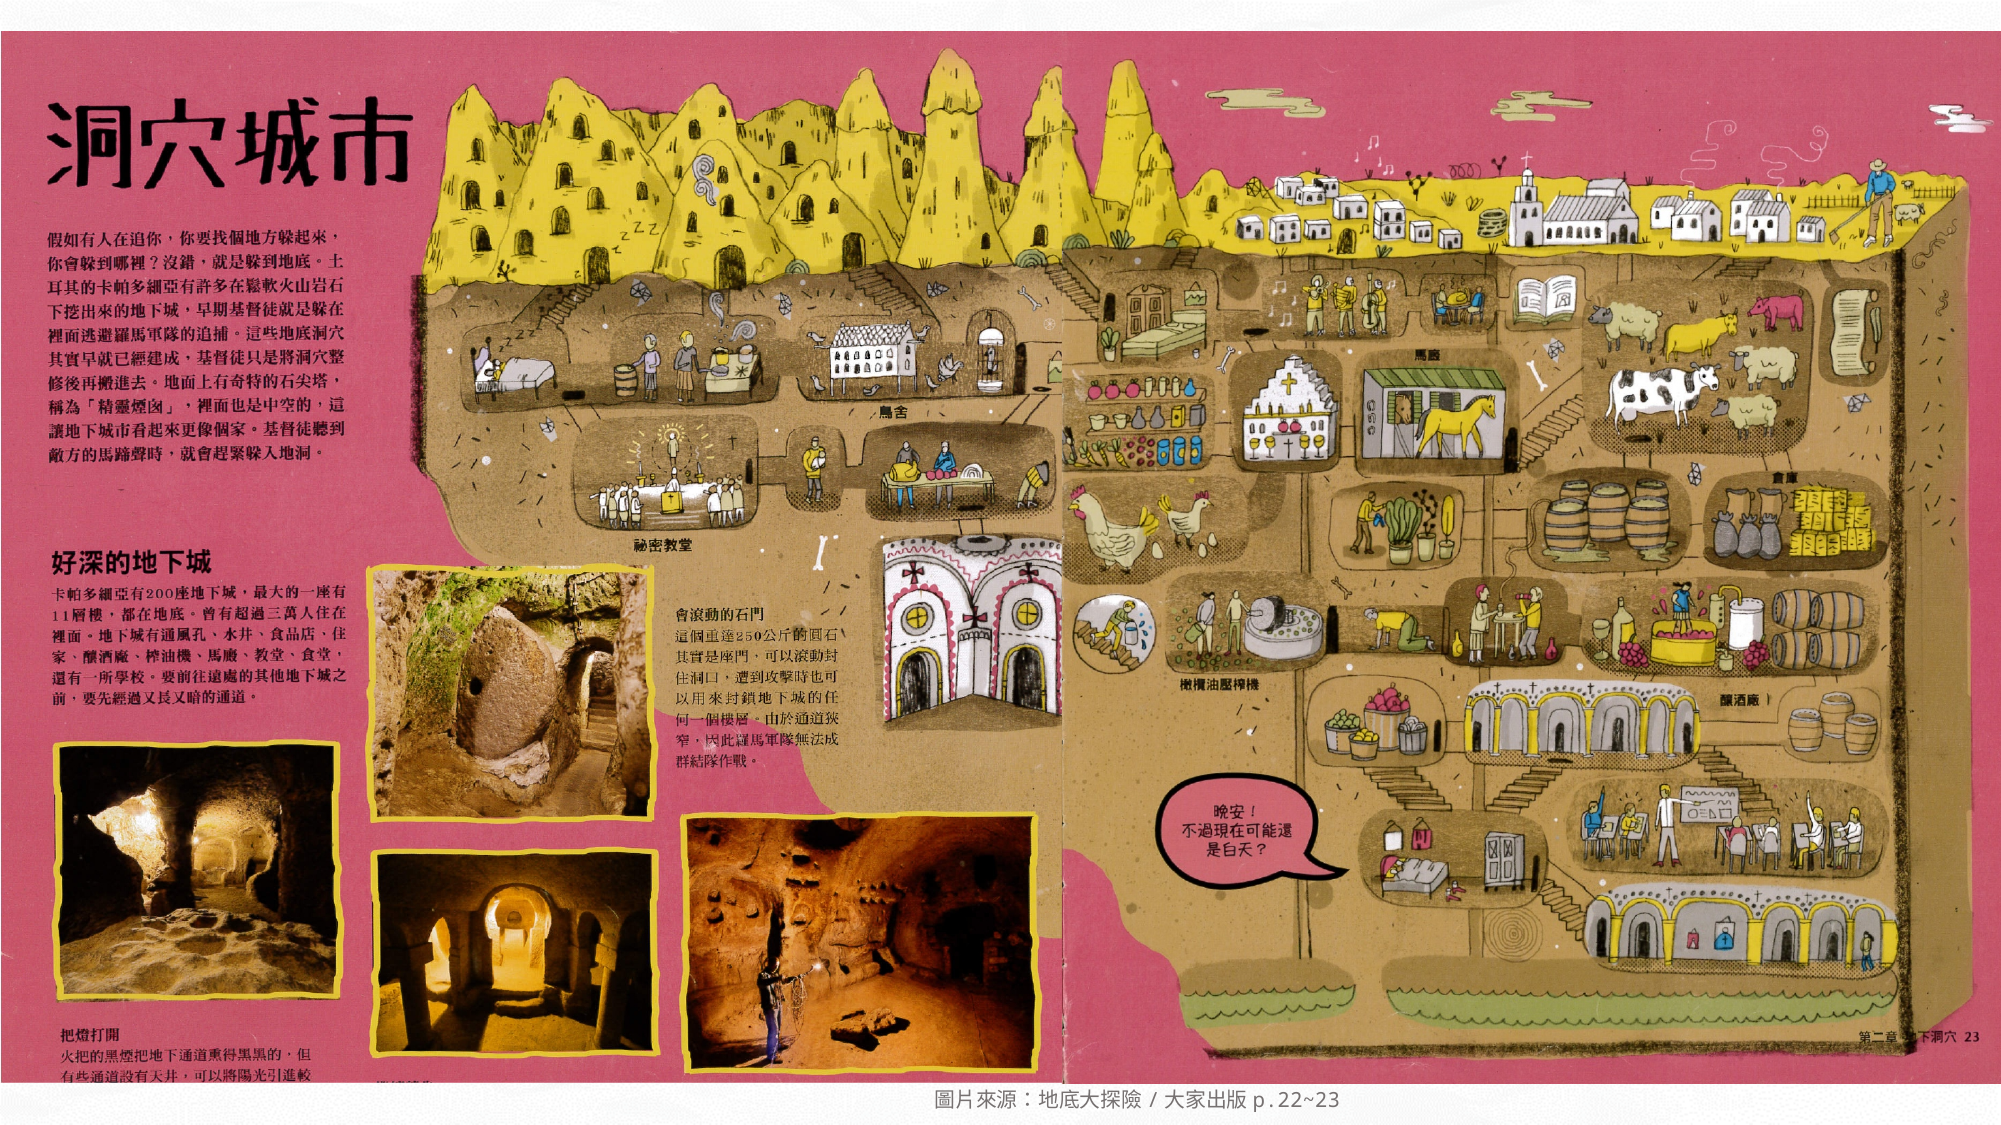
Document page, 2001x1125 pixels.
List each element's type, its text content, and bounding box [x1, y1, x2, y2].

picture [0, 31, 2000, 1084]
text_box 圖片來源：地底大探險/大家出版p.22~23 [919, 1084, 2000, 1120]
